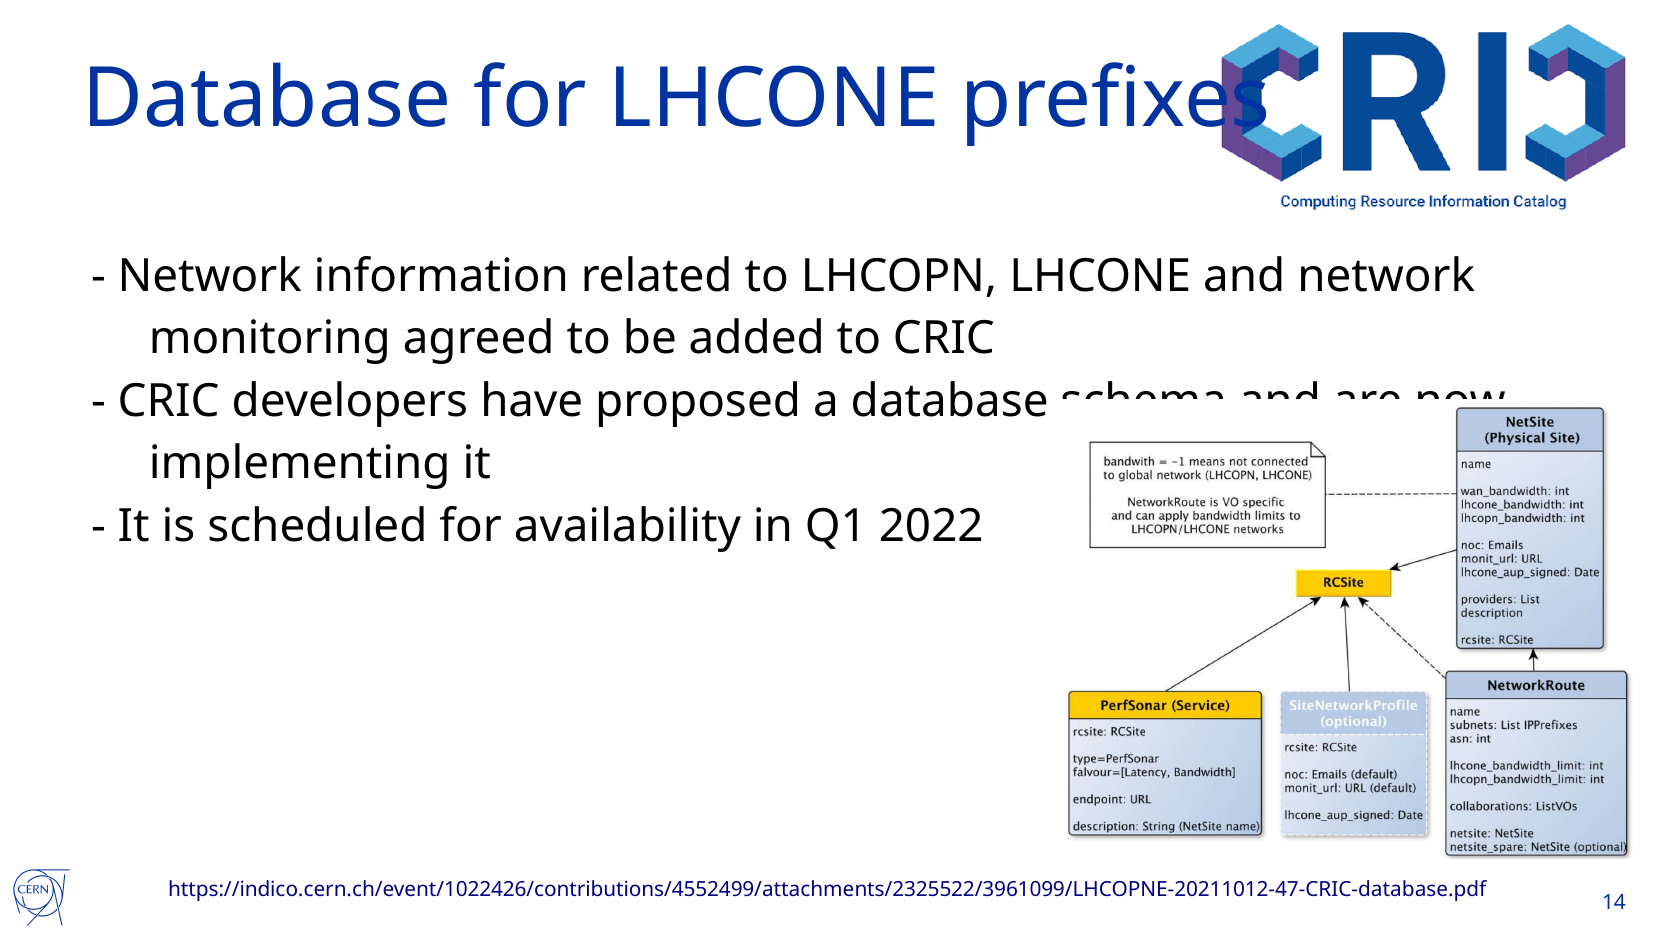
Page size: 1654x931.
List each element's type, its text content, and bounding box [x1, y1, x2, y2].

text_box https://indico.cern.ch/event/1022426/contributions/4552499/attachments/2325522/3961099/LHCOPNE-20211012-47-CRIC-database.pdf [153, 866, 1529, 931]
picture [1217, 20, 1630, 213]
text_box - Network information related to LHCOPN, LHCONE and network monitoring agreed to be added to CRIC - CRIC developers have proposed a database schema and are now implementing it - It is scheduled for availability in Q1 2022 [76, 172, 1601, 841]
title Database for LHCONE prefixes [82, 37, 1571, 142]
picture [1062, 399, 1635, 859]
picture [0, 850, 127, 931]
